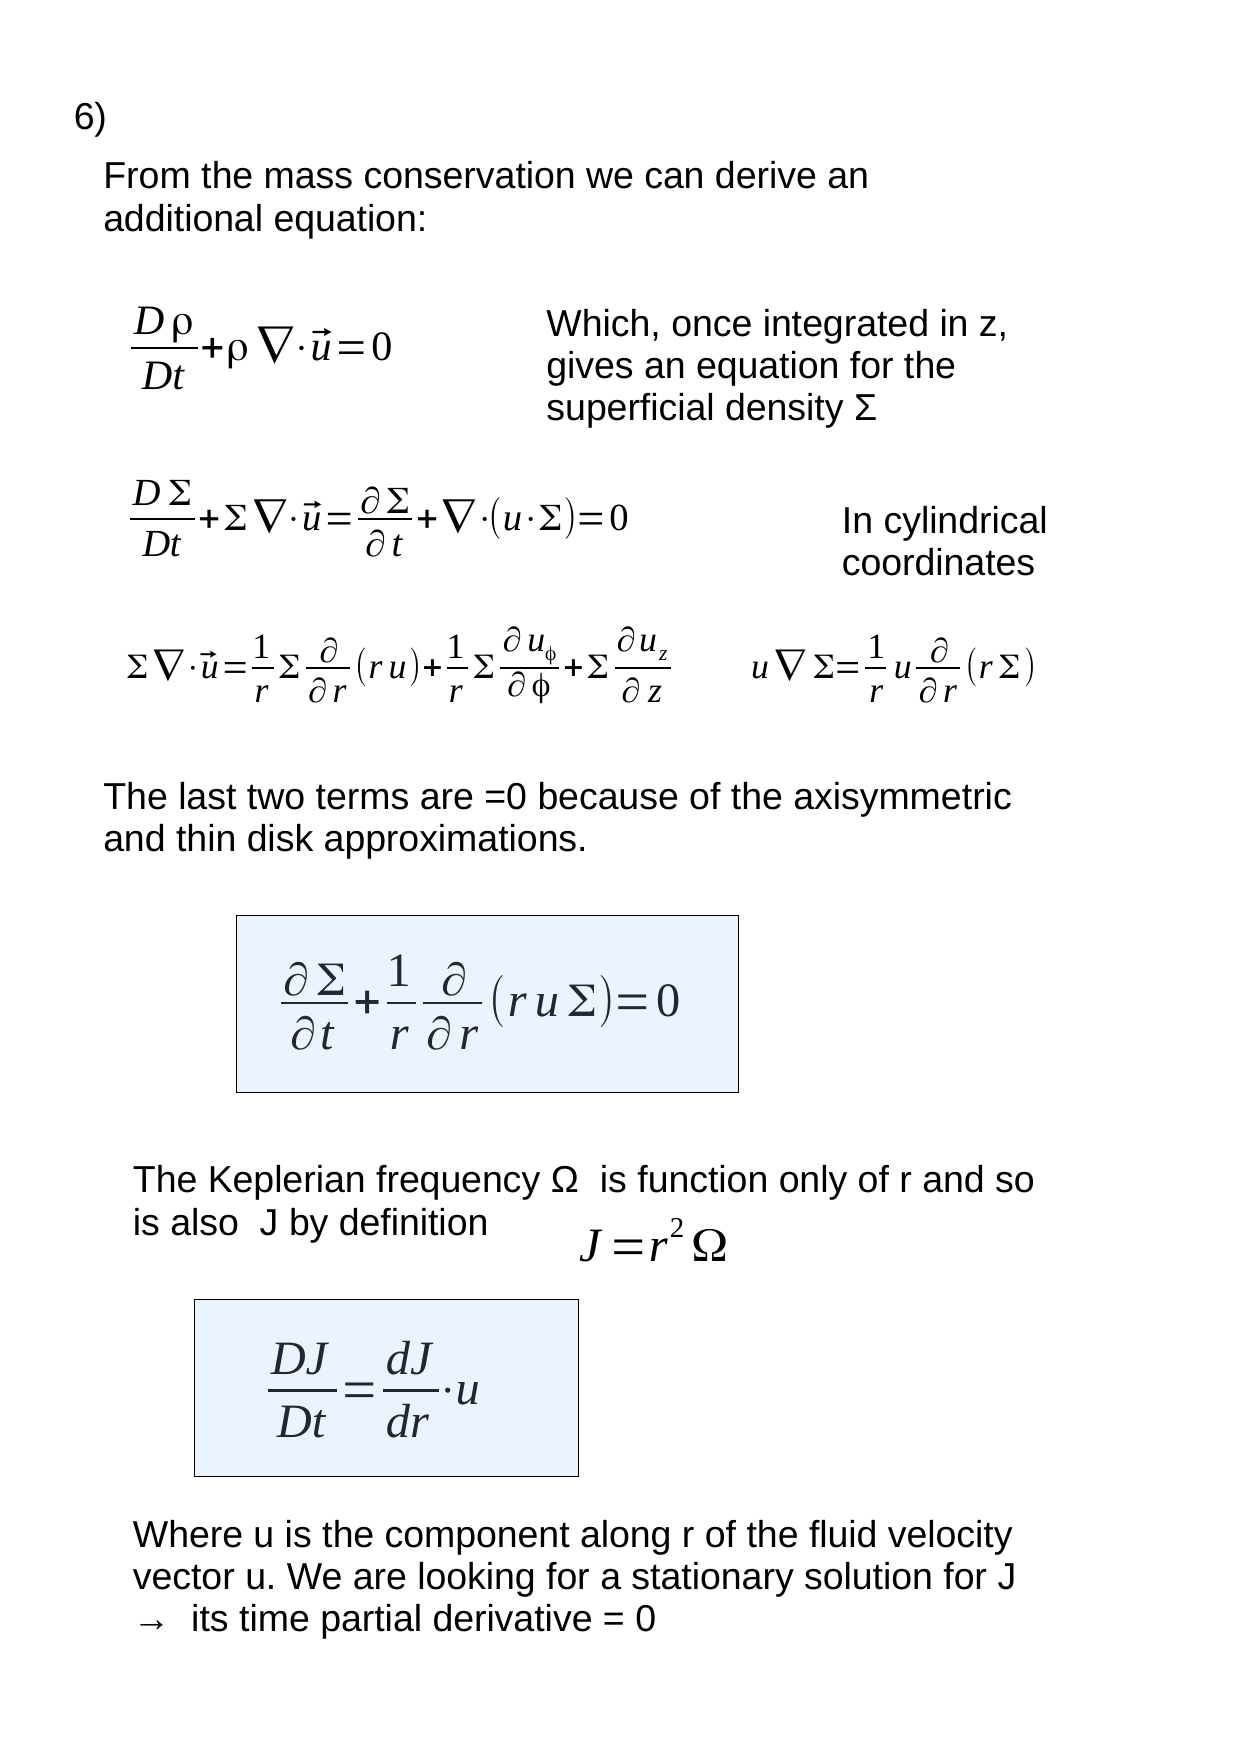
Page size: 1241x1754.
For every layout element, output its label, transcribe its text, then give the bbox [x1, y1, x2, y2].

text_box The last two terms are =0 because of the axisymmetric and thin disk approximations. [88, 767, 1064, 867]
text_box The Keplerian frequency Ω is function only of r and so is also J by definition [118, 1151, 1064, 1251]
text_box [194, 1299, 579, 1477]
text_box In cylindrical coordinates [827, 491, 1212, 591]
text_box Which, once integrated in z, gives an equation for the superficial density Σ [531, 295, 1034, 437]
text_box From the mass conservation we can derive an additional equation: [88, 147, 1034, 247]
chart [118, 297, 403, 399]
text_box 6) [59, 88, 148, 146]
text_box [236, 915, 739, 1093]
text_box Where u is the component along r of the fluid velocity vector u. We are looking for a stationary solution for J → its time partial derivative = 0 [118, 1505, 1064, 1647]
chart [118, 620, 1044, 710]
chart [118, 472, 639, 564]
chart [567, 1210, 739, 1272]
